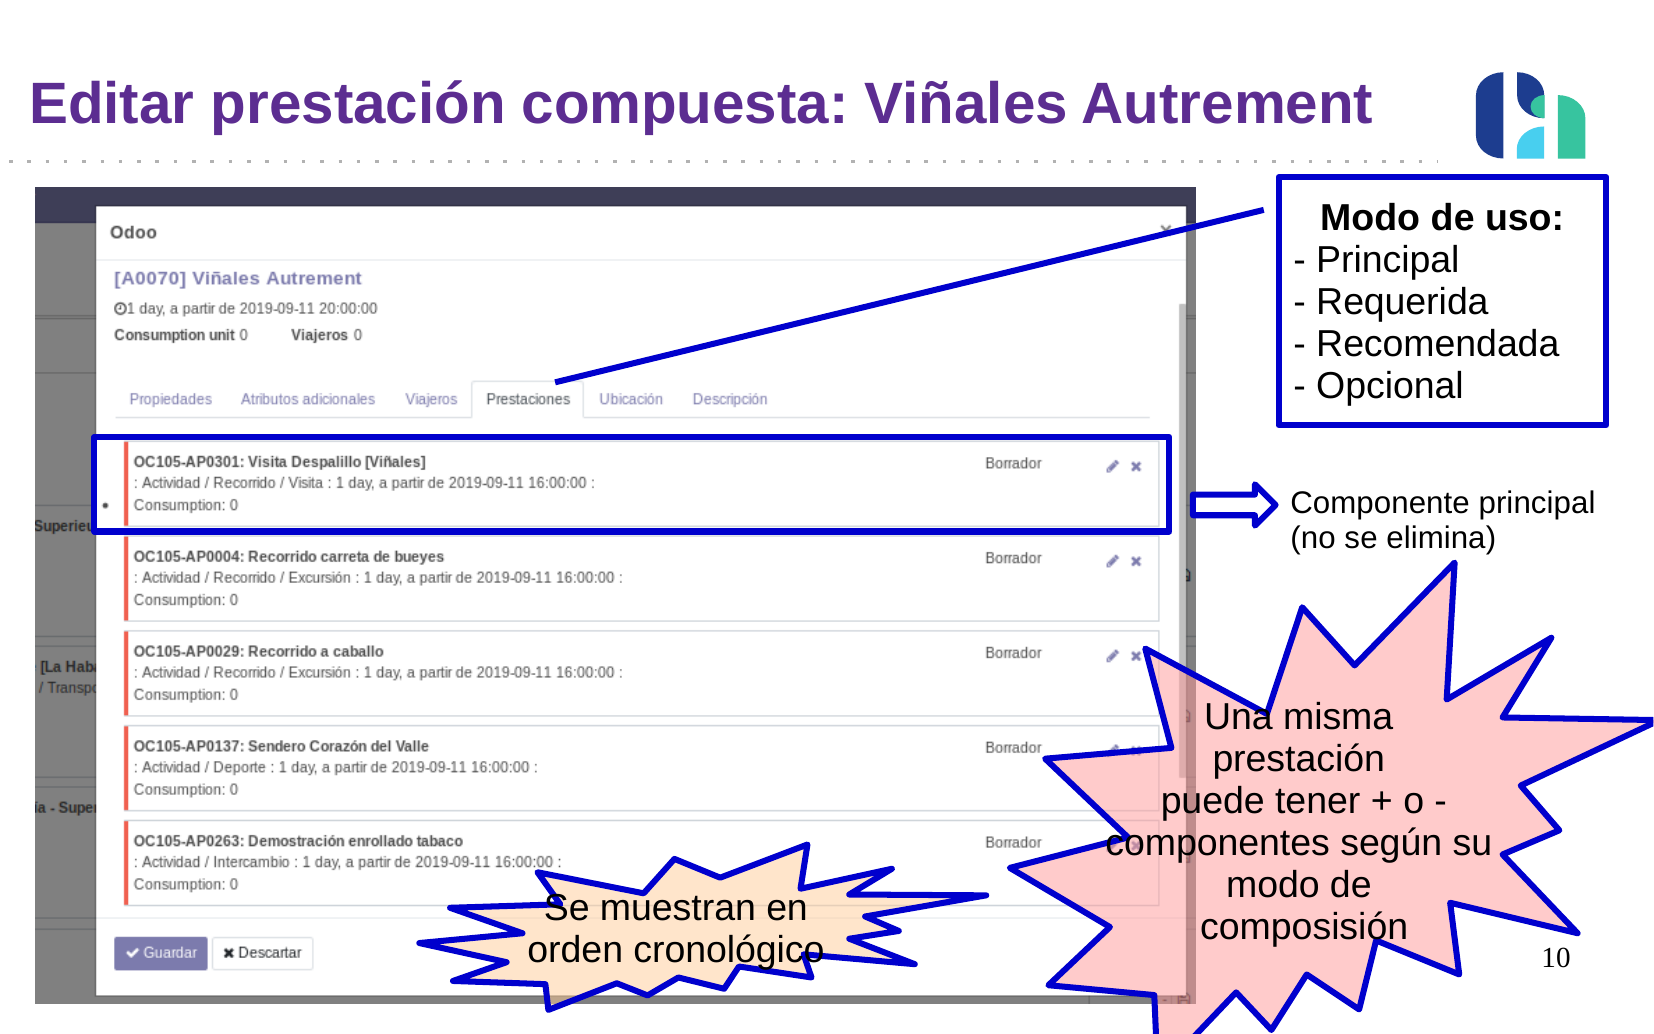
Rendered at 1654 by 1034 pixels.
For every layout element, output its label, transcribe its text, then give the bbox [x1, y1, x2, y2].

text_box [1196, 493, 1270, 517]
picture [549, 897, 559, 904]
text_box Modo de uso: - Principal - Requerida - Recomendada - Opcional [1279, 177, 1606, 425]
text_box [1196, 206, 1630, 719]
text_box Una misma prestación puede tener + o - componentes según su modo de composisión [1009, 562, 1654, 1034]
text_box Se muestran en orden cronológico [419, 844, 987, 1010]
picture [1475, 72, 1586, 159]
picture [35, 187, 1196, 1004]
picture [808, 955, 818, 960]
text_box Componente principal (no se elimina) [1275, 478, 1613, 563]
text_box Editar prestación compuesta: Viñales Autrement [29, 70, 1441, 201]
text_box [1196, 511, 1453, 710]
text_box [1522, 735, 1630, 819]
